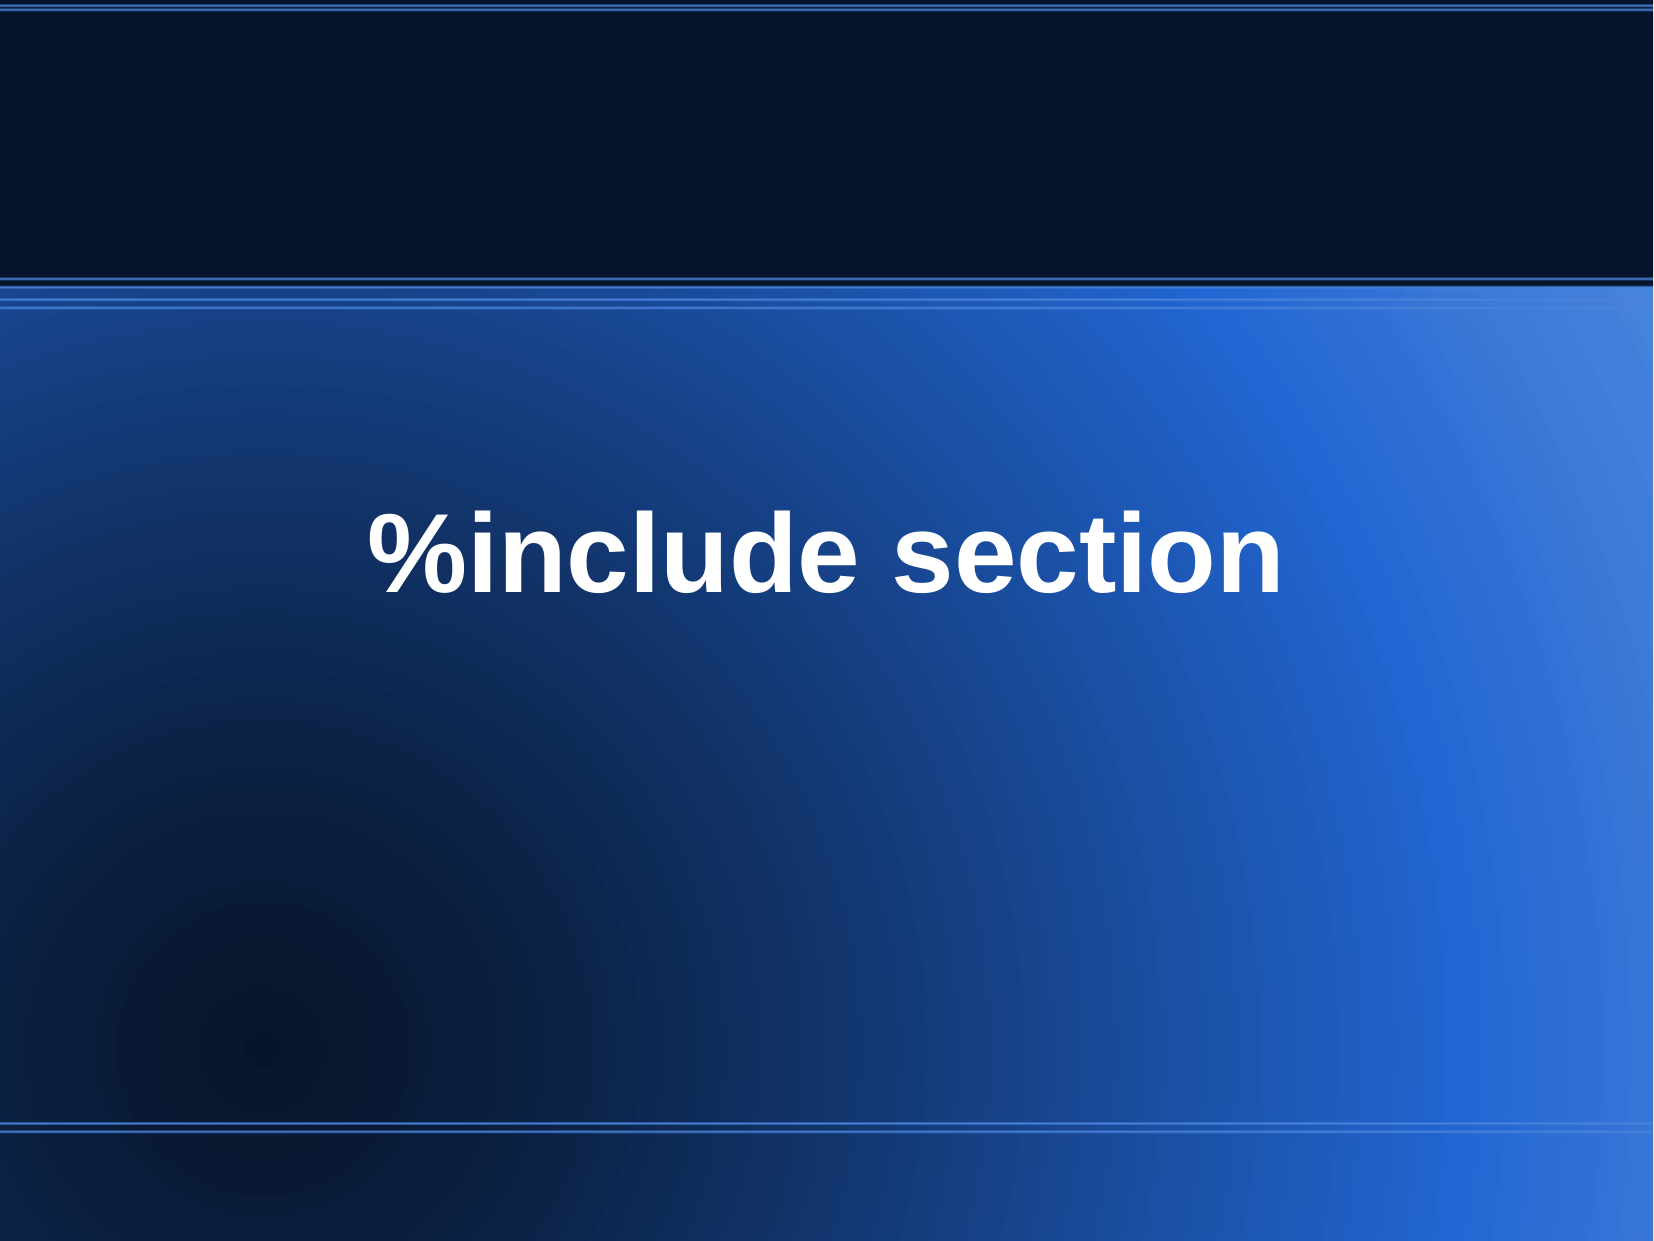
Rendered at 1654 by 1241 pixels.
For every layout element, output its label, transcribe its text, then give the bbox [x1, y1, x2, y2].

picture [0, 0, 1654, 1241]
subtitle %include section [82, 49, 1571, 1058]
